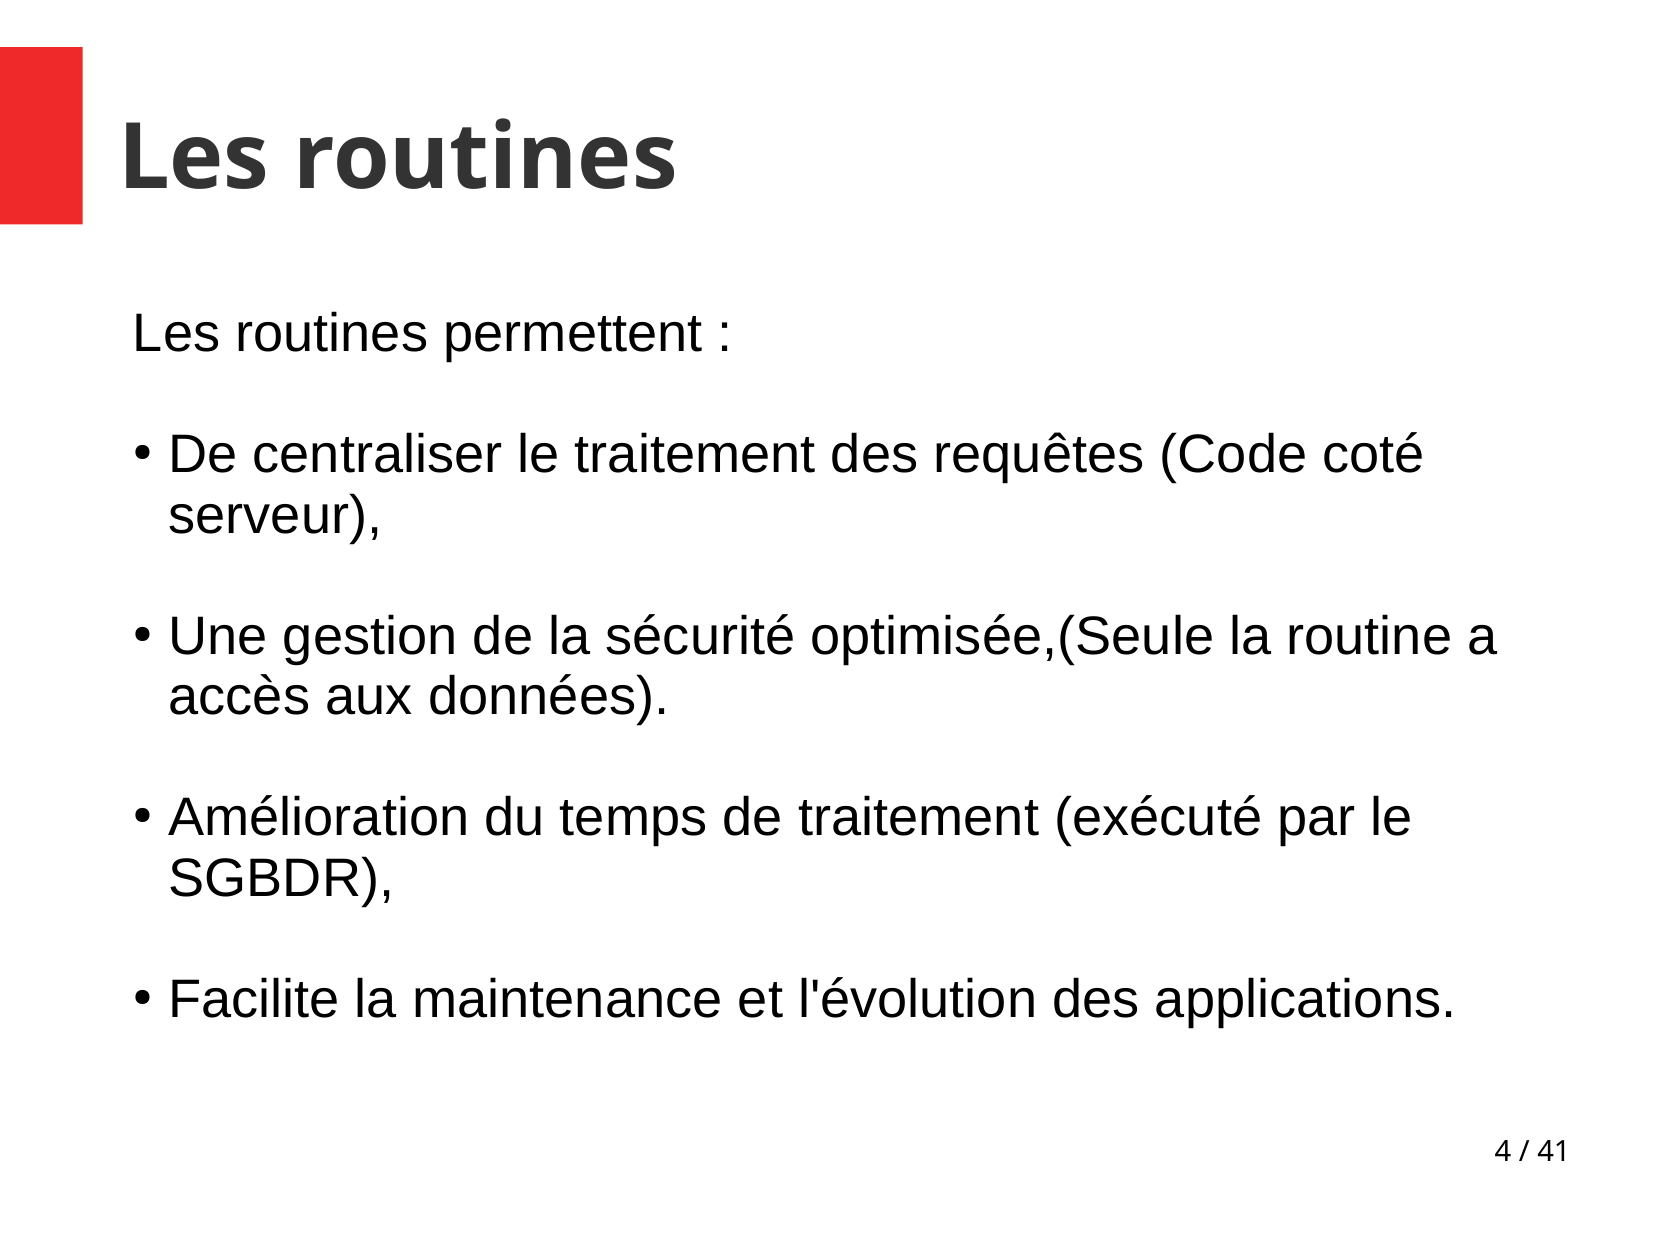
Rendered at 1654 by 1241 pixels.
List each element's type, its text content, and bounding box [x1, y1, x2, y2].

text_box Les routines permettent : De centraliser le traitement des requêtes (Code coté serveur), Une gestion de la sécurité optimisée,(Seule la routine a accès aux données). Amélioration du temps de traitement (exécuté par le SGBDR), Facilite la maintenance et l'évolution des applications. [118, 295, 1607, 1099]
title Les routines [118, 49, 1571, 257]
